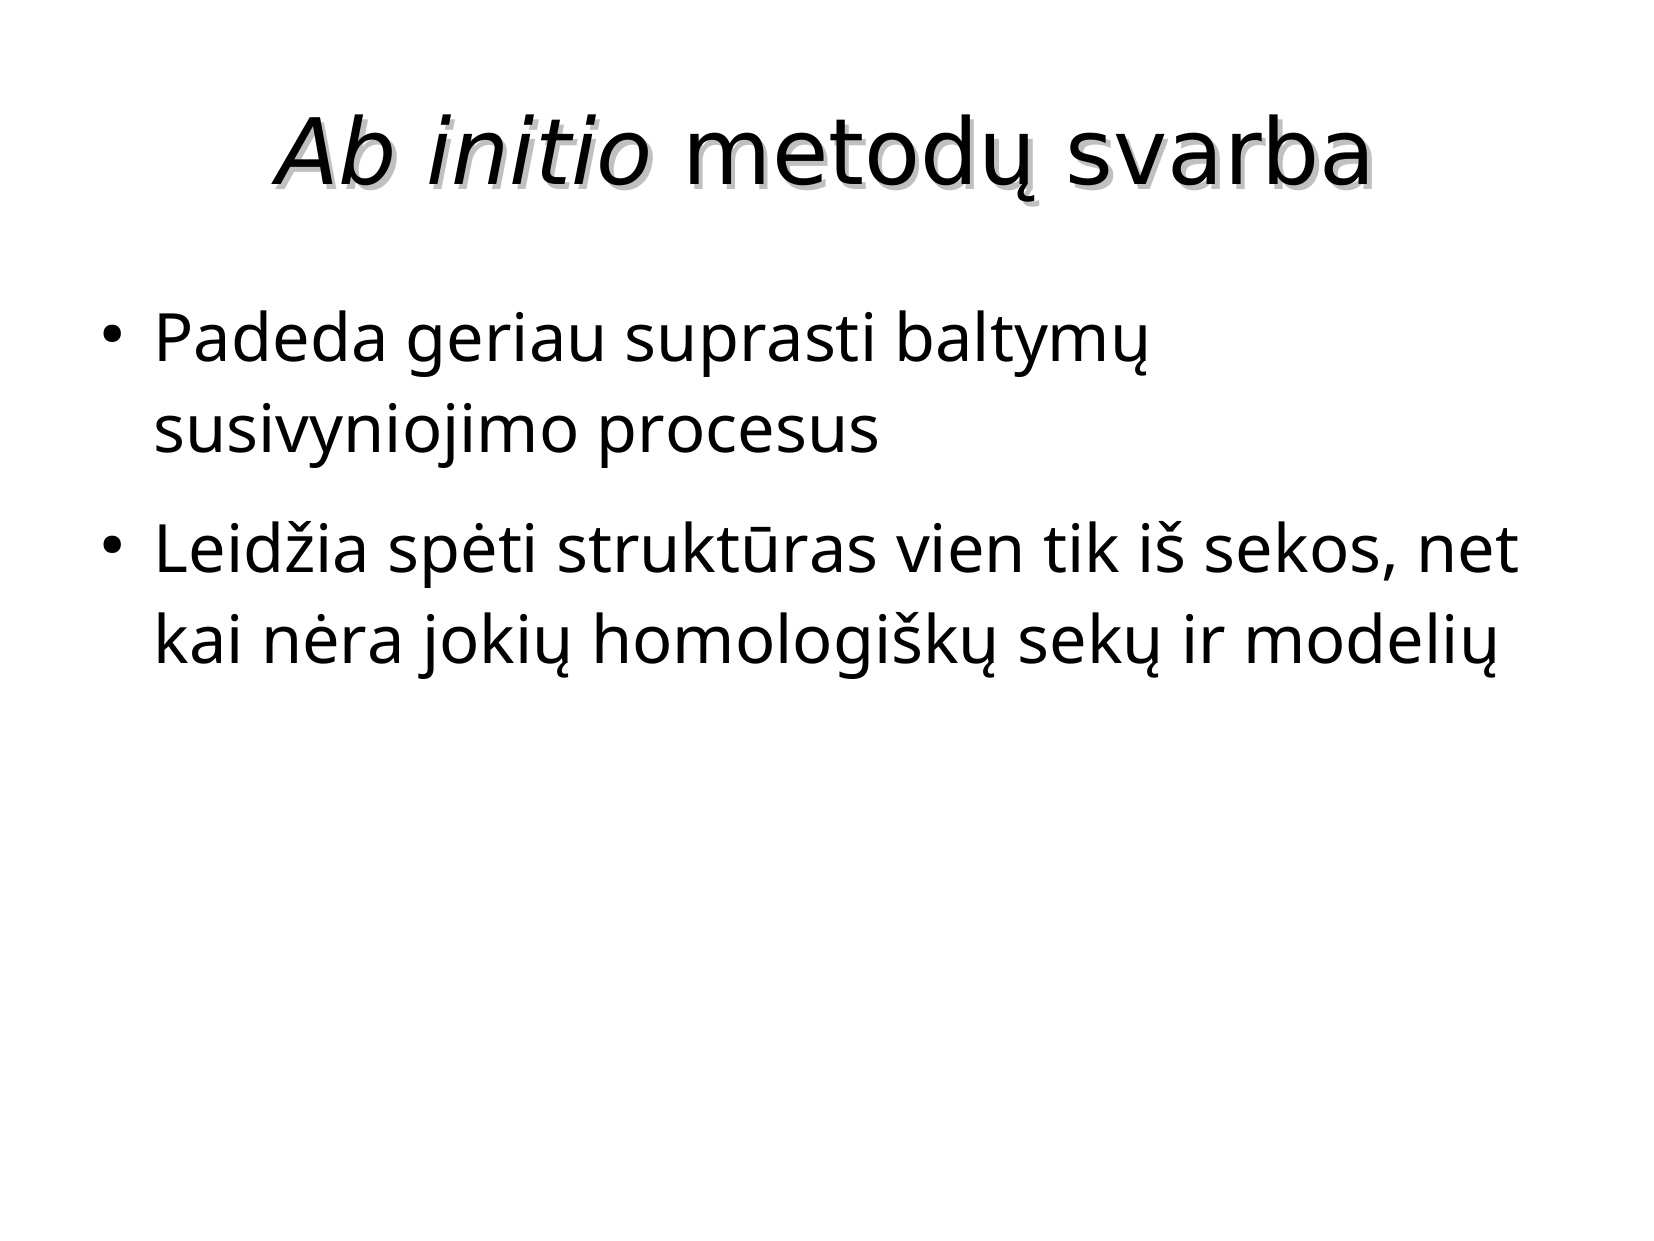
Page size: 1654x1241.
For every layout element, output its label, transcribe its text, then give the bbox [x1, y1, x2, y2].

list Padeda geriau suprasti baltymų susivyniojimo procesus Leidžia spėti struktūras vien tik iš sekos, net kai nėra jokių homologiškų sekų ir modelių [82, 290, 1571, 1094]
title Ab initio metodų svarba [82, 56, 1571, 250]
